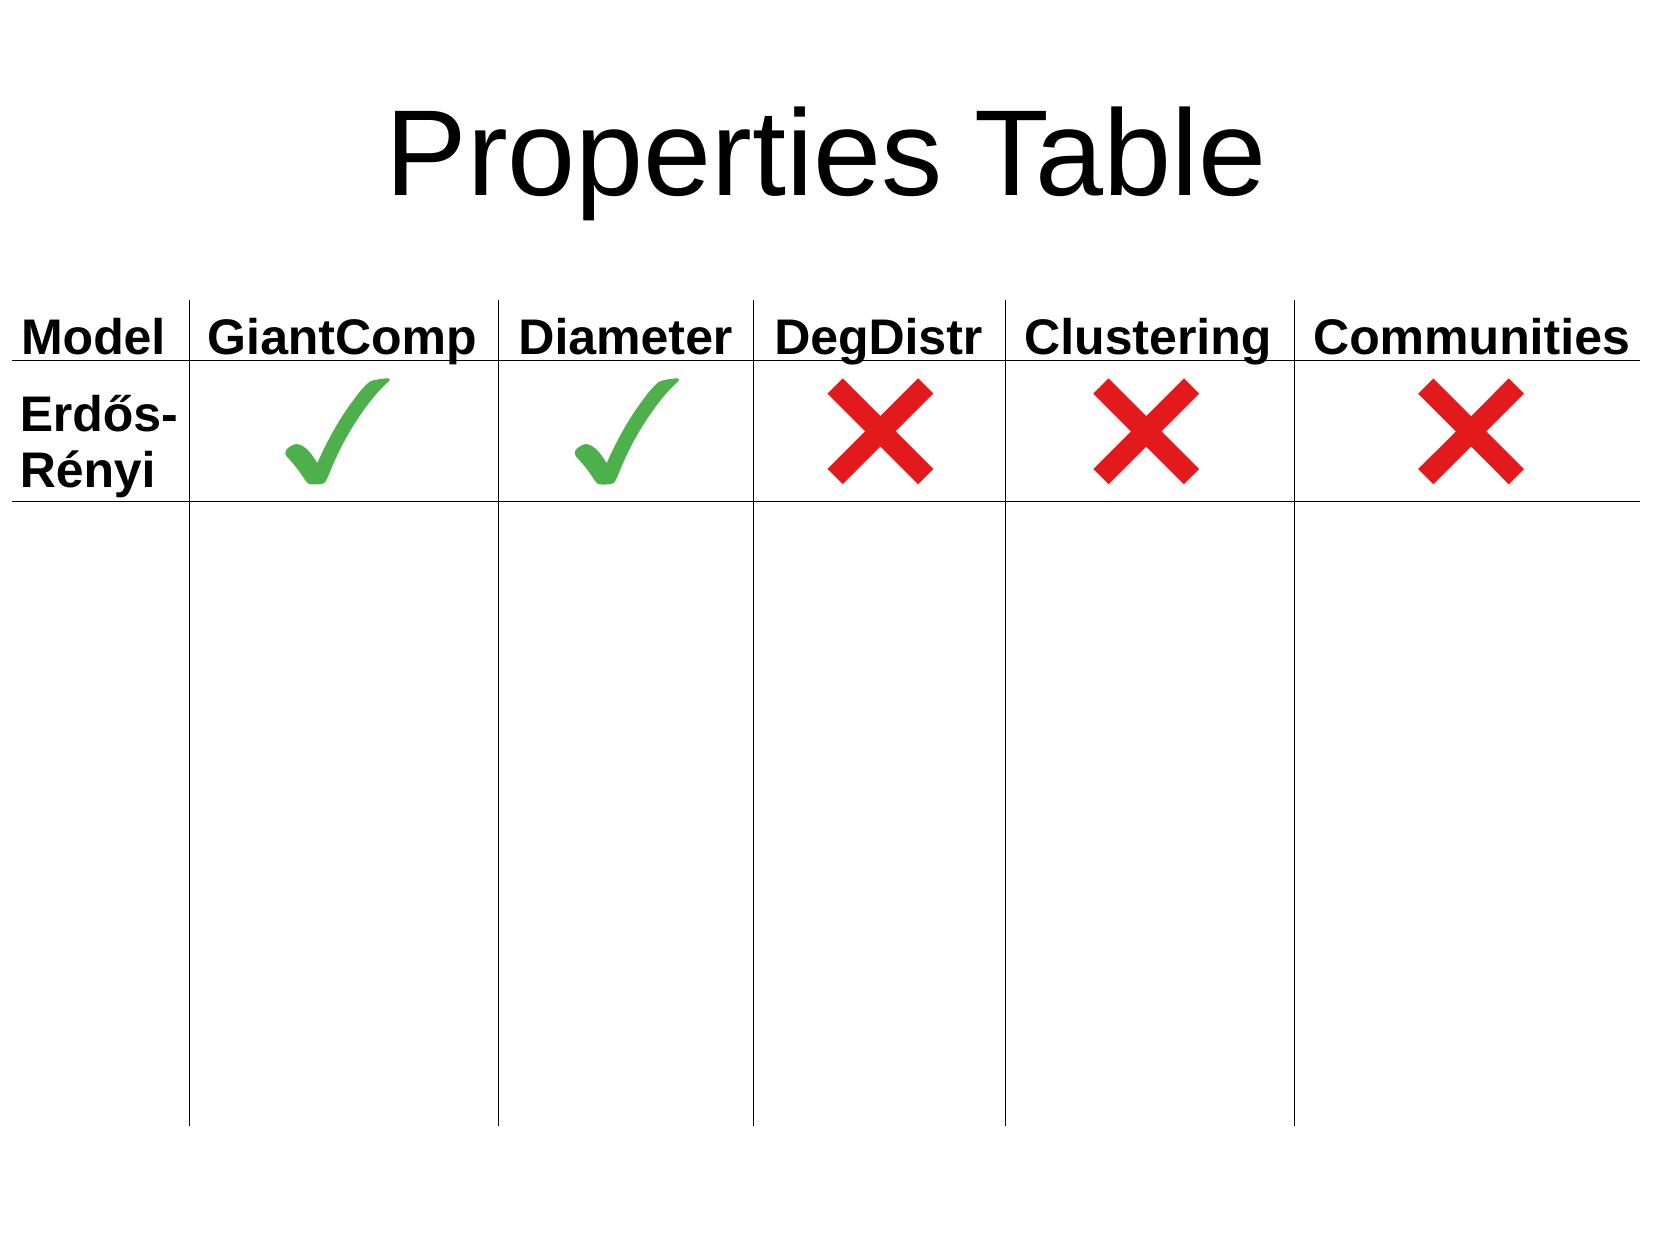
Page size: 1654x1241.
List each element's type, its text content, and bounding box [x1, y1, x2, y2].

title Properties Table [82, 49, 1571, 257]
text_box Erdős- Rényi [5, 379, 193, 489]
picture [574, 378, 680, 485]
text_box Model GiantComp Diameter DegDistr Clustering Communities [1295, 302, 1647, 365]
picture [1092, 378, 1200, 485]
text_box Model GiantComp Diameter DegDistr Clustering Communities [190, 361, 498, 365]
picture [1417, 378, 1525, 485]
text_box Model GiantComp Diameter DegDistr Clustering Communities [499, 302, 753, 360]
text_box Model GiantComp Diameter DegDistr Clustering Communities [754, 302, 1005, 360]
text_box Model GiantComp Diameter DegDistr Clustering Communities [1006, 361, 1294, 365]
picture [285, 378, 391, 485]
picture [827, 378, 934, 485]
text_box Model GiantComp Diameter DegDistr Clustering Communities [6, 302, 189, 365]
text_box Model GiantComp Diameter DegDistr Clustering Communities [1006, 302, 1294, 360]
text_box Model GiantComp Diameter DegDistr Clustering Communities [190, 302, 498, 360]
